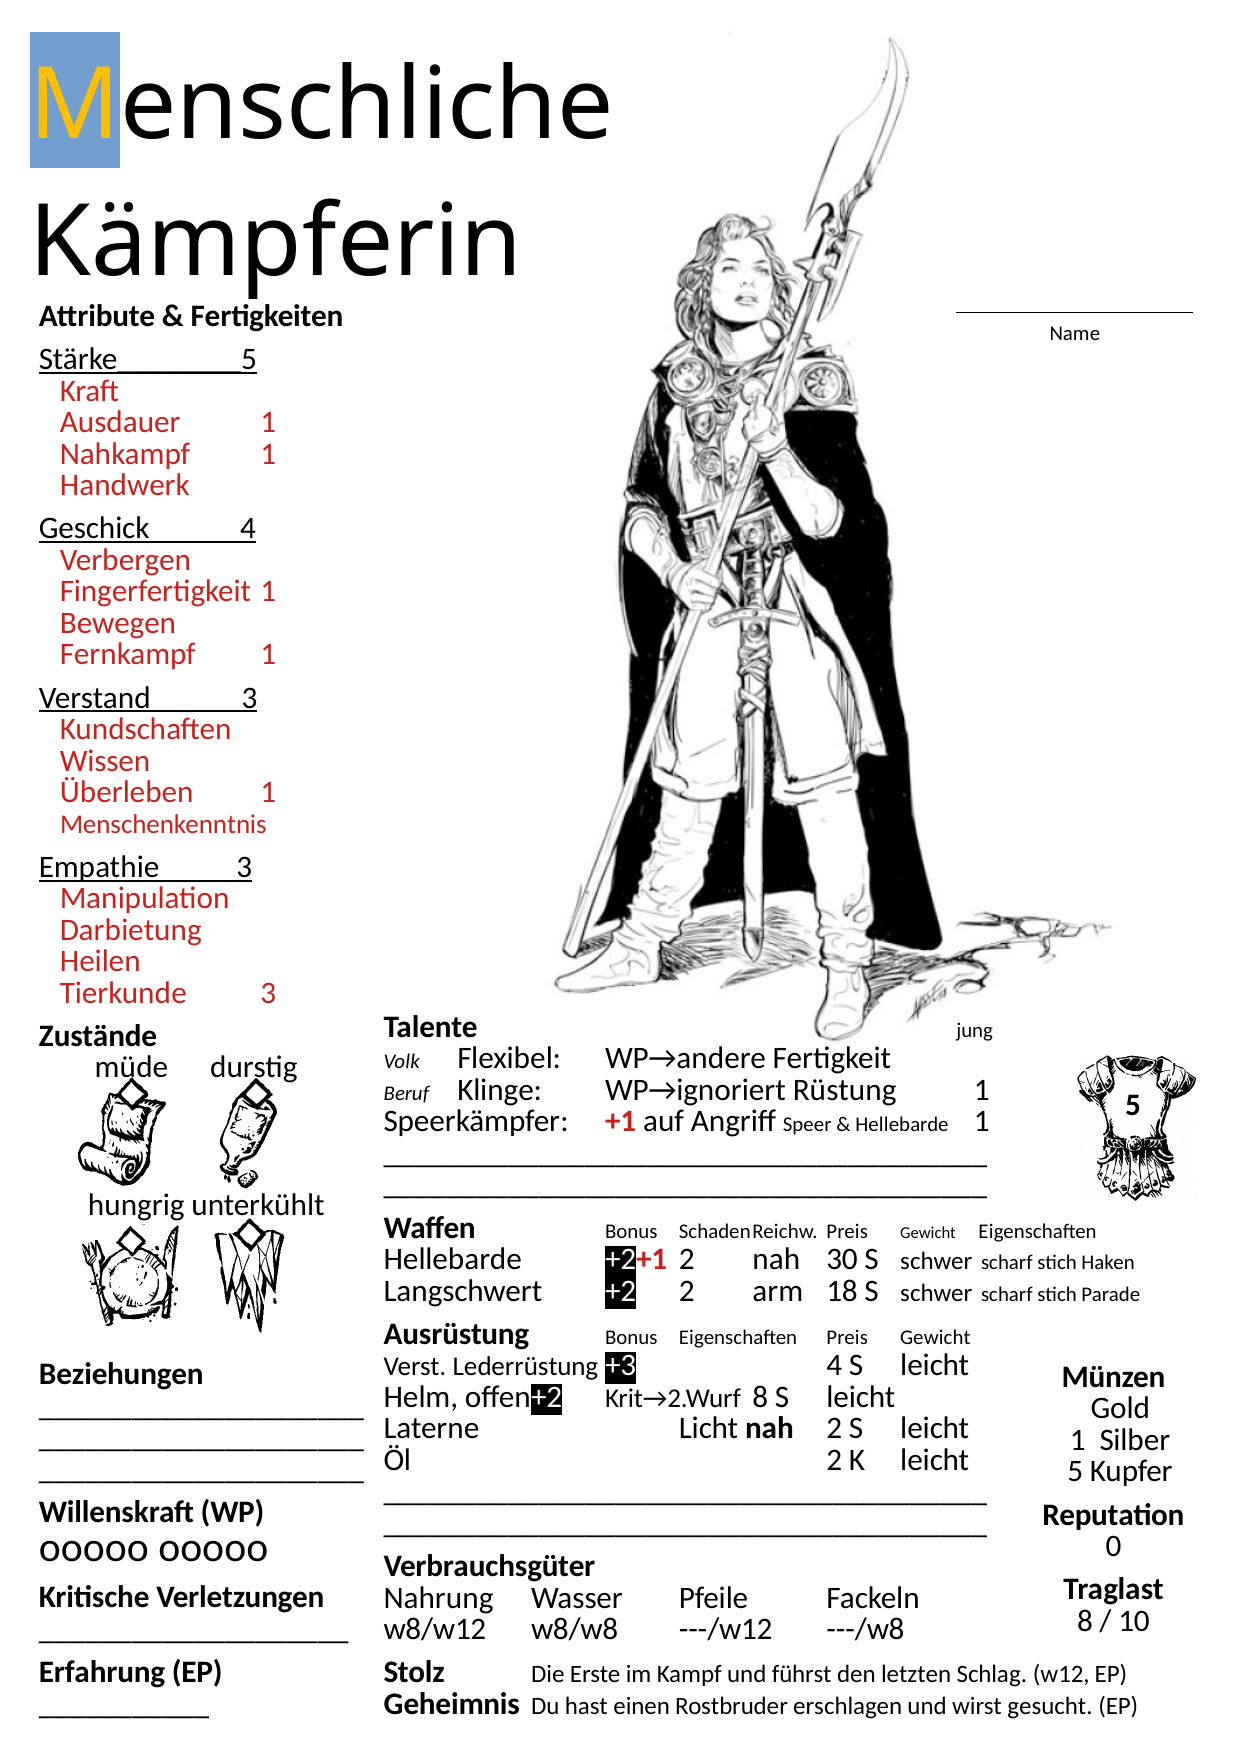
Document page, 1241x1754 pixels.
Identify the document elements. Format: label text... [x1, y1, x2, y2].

picture [77, 1077, 166, 1186]
picture [81, 1224, 179, 1326]
text_box 5 [1030, 1084, 1236, 1131]
picture [219, 1078, 278, 1189]
picture [1077, 1055, 1196, 1084]
text_box Talente jung Volk Flexibel: WP→andere Fertigkeit Beruf Klinge: WP→ignoriert Rüstung 1 Speerkämpfer: +1 auf Angriff Speer & Hellebarde 1 _______________________________________ _______________________________________ Waffen Bonus Schaden Reichw. Preis Gewicht Eigenschaften Hellebarde +2+1 2 nah 30 S schwer scharf stich Haken Langschwert +2 2 arm 18 S schwer scharf stich Parade Ausrüstung Bonus Eigenschaften Preis Gewicht Verst. Lederrüstung +3 4 S leicht Helm, offen +2 Krit→2.Wurf 8 S leicht Laterne Licht nah 2 S leicht Öl 2 K leicht _______________________________________ _______________________________________ Verbrauchsgüter Nahrung Wasser Pfeile Fackeln w8/w12 w8/w8 ---/w12 ---/w8 Stolz Die Erste im Kampf und führst den letzten Schlag. (w12, EP) Geheimnis Du hast einen Rostbruder erschlagen und wirst gesucht. (EP) [368, 1006, 1202, 1725]
picture [547, 27, 1118, 1006]
text_box Münzen Gold 1 Silber 5 Kupfer Reputation 0 Traglast 8 / 10 [1025, 1356, 1202, 1645]
text_box Menschliche Kämpferin [14, 24, 625, 274]
picture [1077, 1131, 1196, 1201]
text_box Name [1034, 317, 1115, 354]
text_box Attribute & Fertigkeiten Stärke________5 Kraft Ausdauer 1 Nahkampf 1 Handwerk Geschick 4 Verbergen Fingerfertigkeit 1 Bewegen Fernkampf 1 Verstand 3 Kundschaften Wissen Überleben 1 Menschenkenntnis Empathie 3 Manipulation Darbietung Heilen Tierkunde 3 Zustände müde durstig hungrig unterkühlt Beziehungen _____________________ _____________________ _____________________ Willenskraft (WP) ooooo ooooo Kritische Verletzungen ____________________ Erfahrung (EP) ___________ [24, 295, 381, 1721]
picture [213, 1218, 285, 1333]
